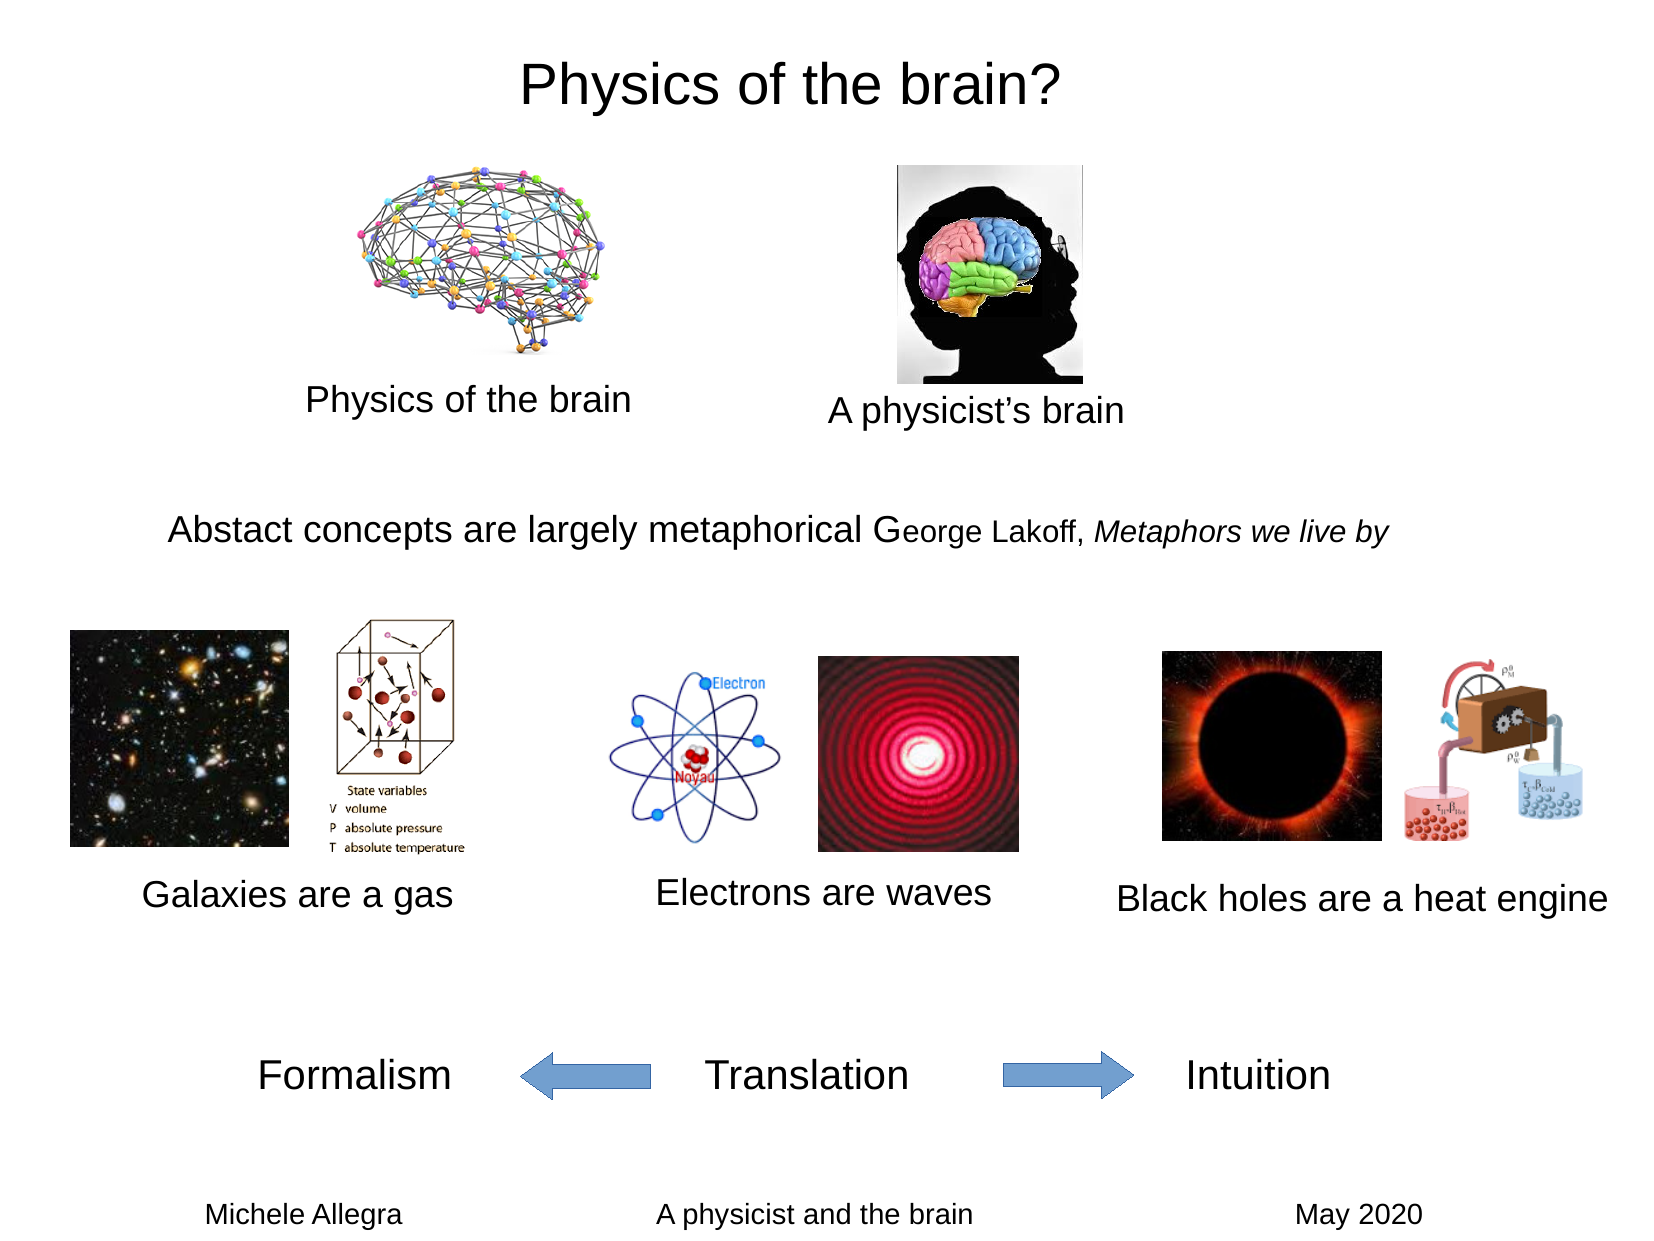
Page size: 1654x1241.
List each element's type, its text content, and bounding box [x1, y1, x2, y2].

title Physics of the brain? [165, 32, 1418, 136]
text_box Galaxies are a gas [0, 852, 479, 937]
text_box Physics of the brain [269, 370, 668, 497]
text_box [1003, 1051, 1134, 1099]
picture [818, 656, 1019, 852]
picture [291, 165, 670, 355]
text_box Formalism Translation Intuition [6, 992, 1548, 1158]
picture [1387, 658, 1592, 842]
picture [1162, 651, 1382, 842]
text_box Electrons are waves [478, 850, 1010, 935]
picture [600, 657, 790, 850]
text_box Abstact concepts are largely metaphorical George Lakoff, Metaphors we live by [116, 500, 1441, 597]
picture [897, 165, 1083, 382]
text_box [520, 1052, 651, 1100]
text_box A physicist’s brain [777, 382, 1176, 509]
picture [70, 630, 289, 847]
title Michele Allegra A physicist and the brain May 2020 [70, 1176, 1560, 1241]
text_box Black holes are a heat engine [938, 856, 1648, 941]
picture [315, 611, 475, 852]
